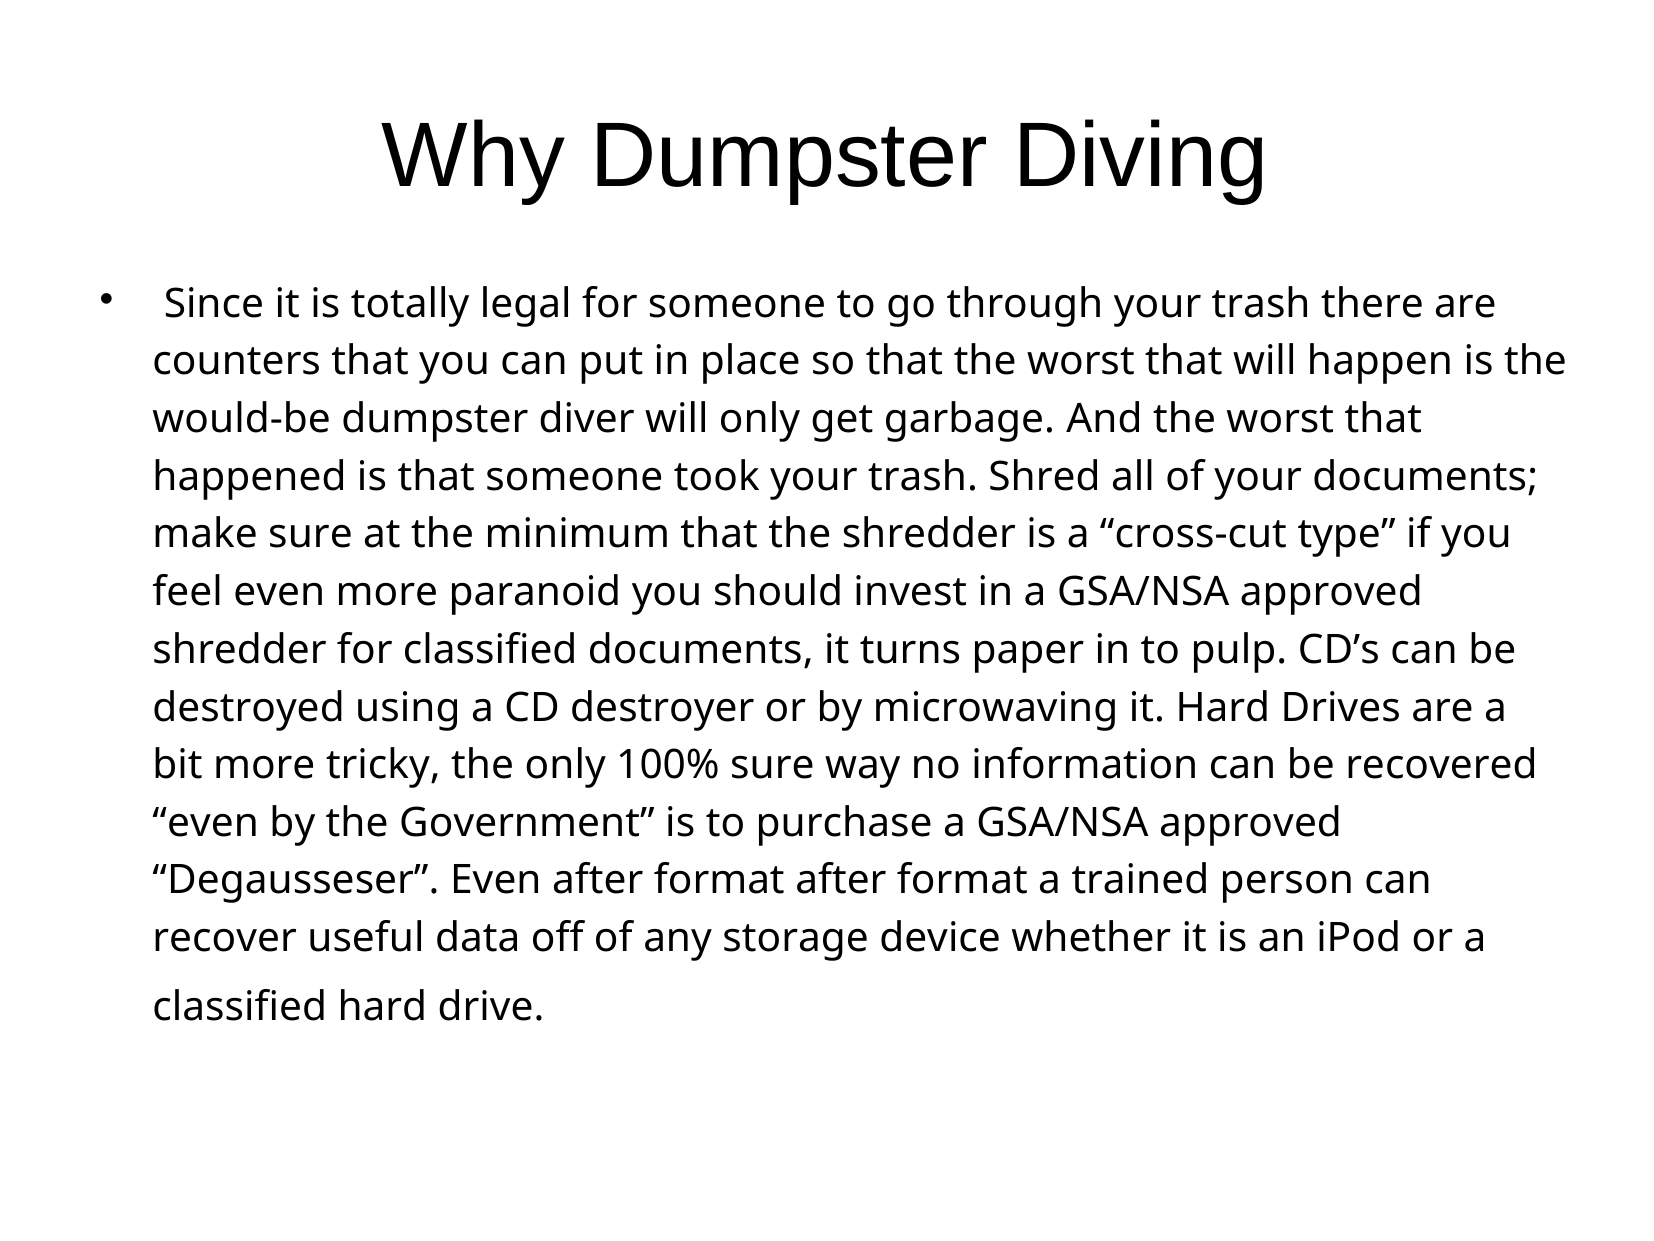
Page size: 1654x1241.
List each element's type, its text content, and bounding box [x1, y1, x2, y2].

list Since it is totally legal for someone to go through your trash there are counters that you can put in place so that the worst that will happen is the would-be dumpster diver will only get garbage. And the worst that happened is that someone took your trash. Shred all of your documents; make sure at the minimum that the shredder is a “cross-cut type” if you feel even more paranoid you should invest in a GSA/NSA approved shredder for classified documents, it turns paper in to pulp. CD’s can be destroyed using a CD destroyer or by microwaving it. Hard Drives are a bit more tricky, the only 100% sure way no information can be recovered “even by the Government” is to purchase a GSA/NSA approved “Degausseser”. Even after format after format a trained person can recover useful data off of any storage device whether it is an iPod or a classified hard drive. [82, 271, 1569, 1075]
title Why Dumpster Diving [82, 49, 1569, 256]
